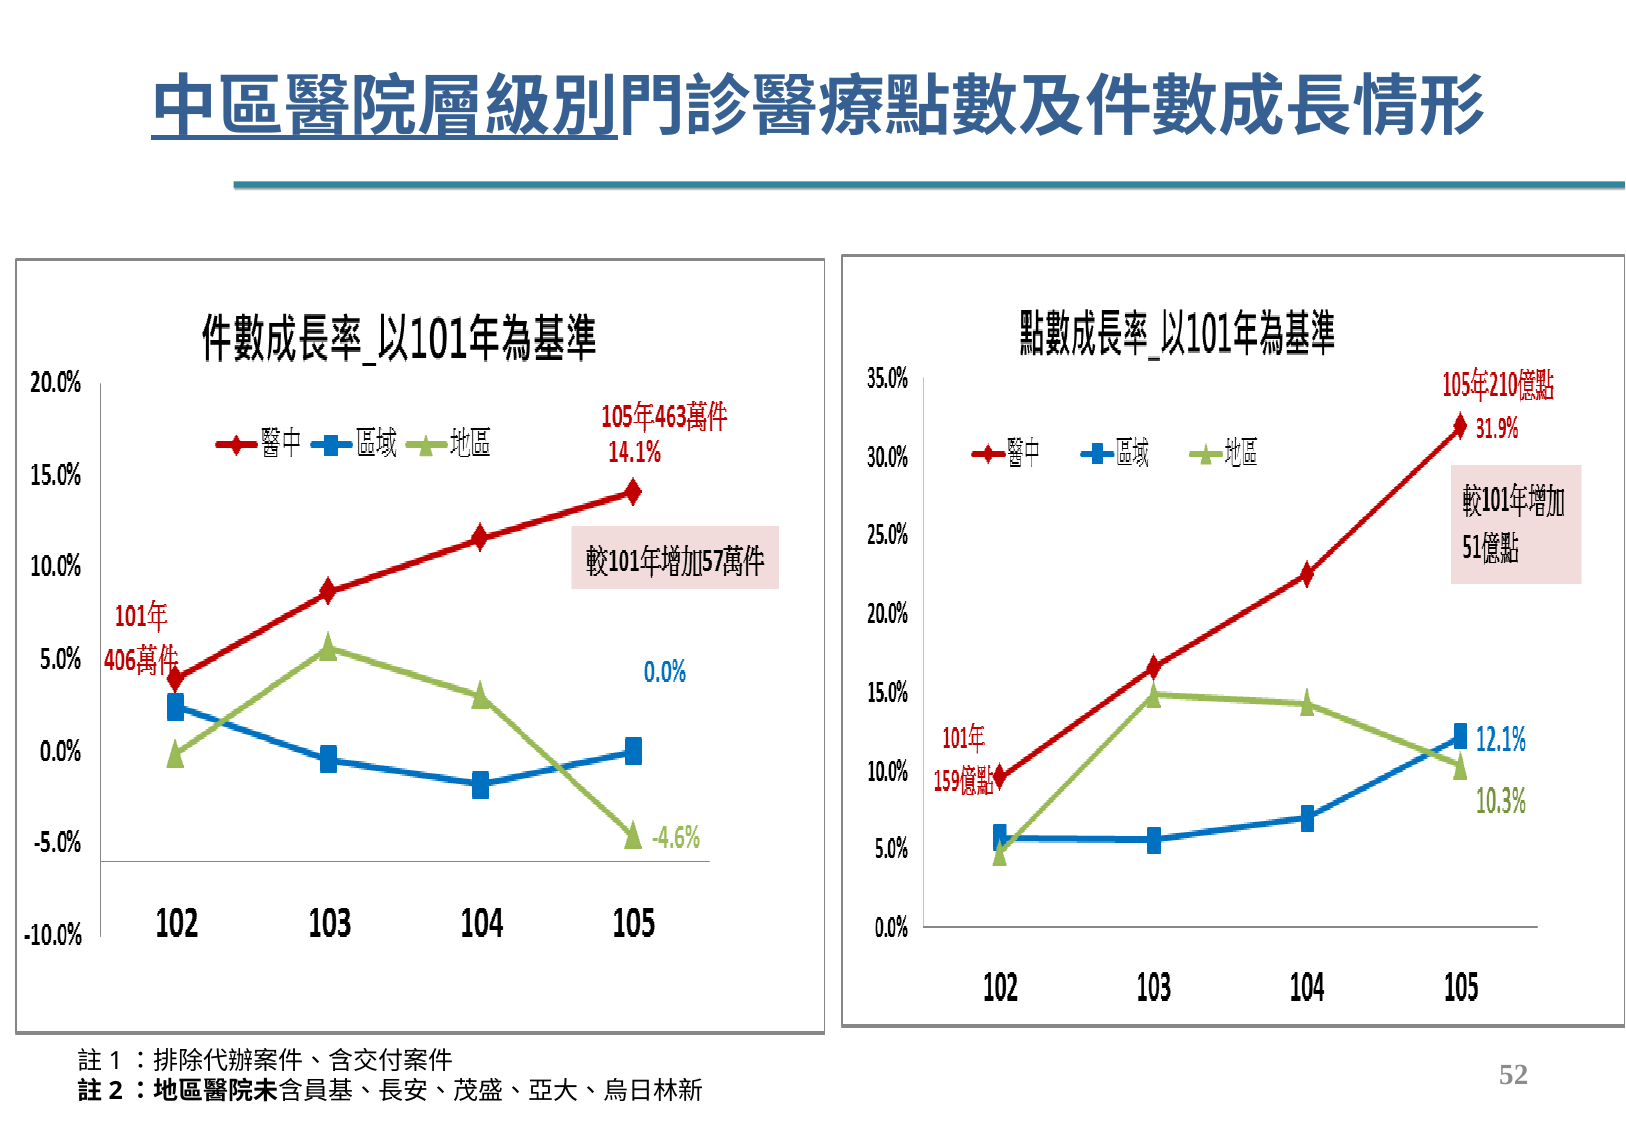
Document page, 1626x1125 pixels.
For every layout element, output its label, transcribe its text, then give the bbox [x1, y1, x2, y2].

picture [15, 258, 825, 1035]
slide_number <編號> [1164, 1042, 1544, 1103]
title 中區醫院層級別門診醫療點數及件數成長情形 [80, 27, 1557, 179]
text_box 註1：排除代辦案件、含交付案件 註2：地區醫院未含員基、長安、茂盛、亞大、烏日林新 [62, 1037, 801, 1113]
picture [841, 254, 1625, 1028]
